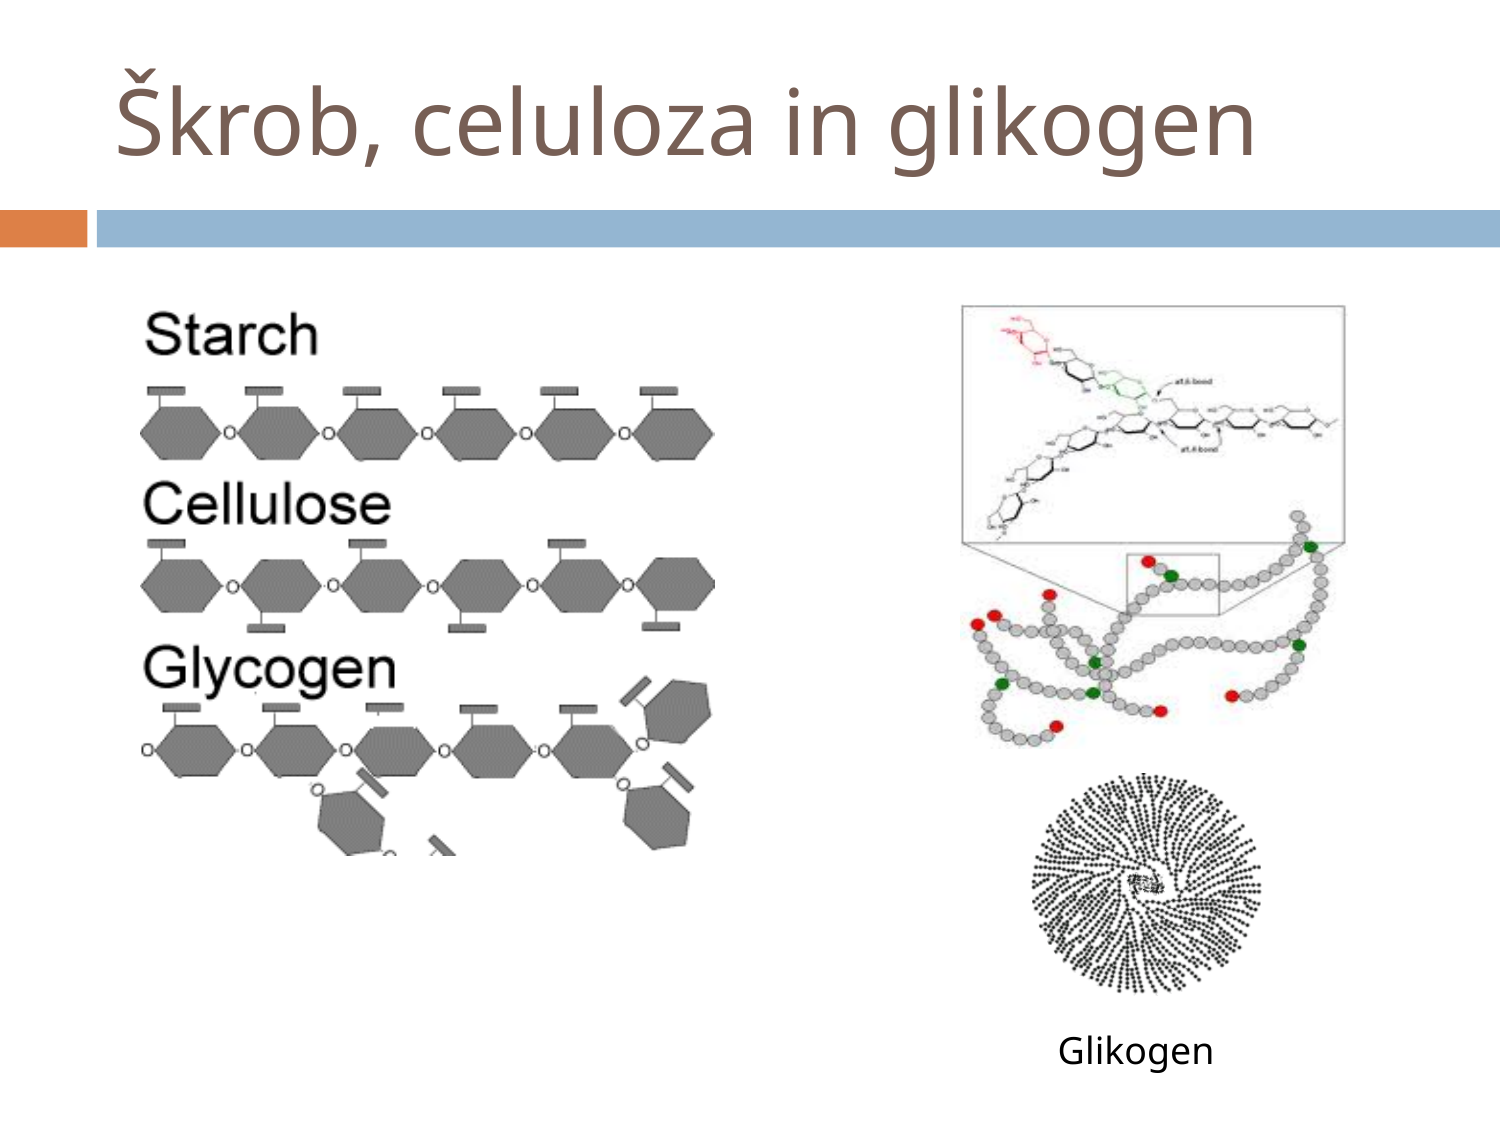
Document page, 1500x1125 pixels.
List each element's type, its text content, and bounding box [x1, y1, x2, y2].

picture [1031, 773, 1262, 997]
picture [140, 304, 715, 856]
text_box Glikogen [1042, 1019, 1243, 1080]
picture [960, 304, 1348, 749]
title Škrob, celuloza in glikogen [99, 37, 1438, 200]
